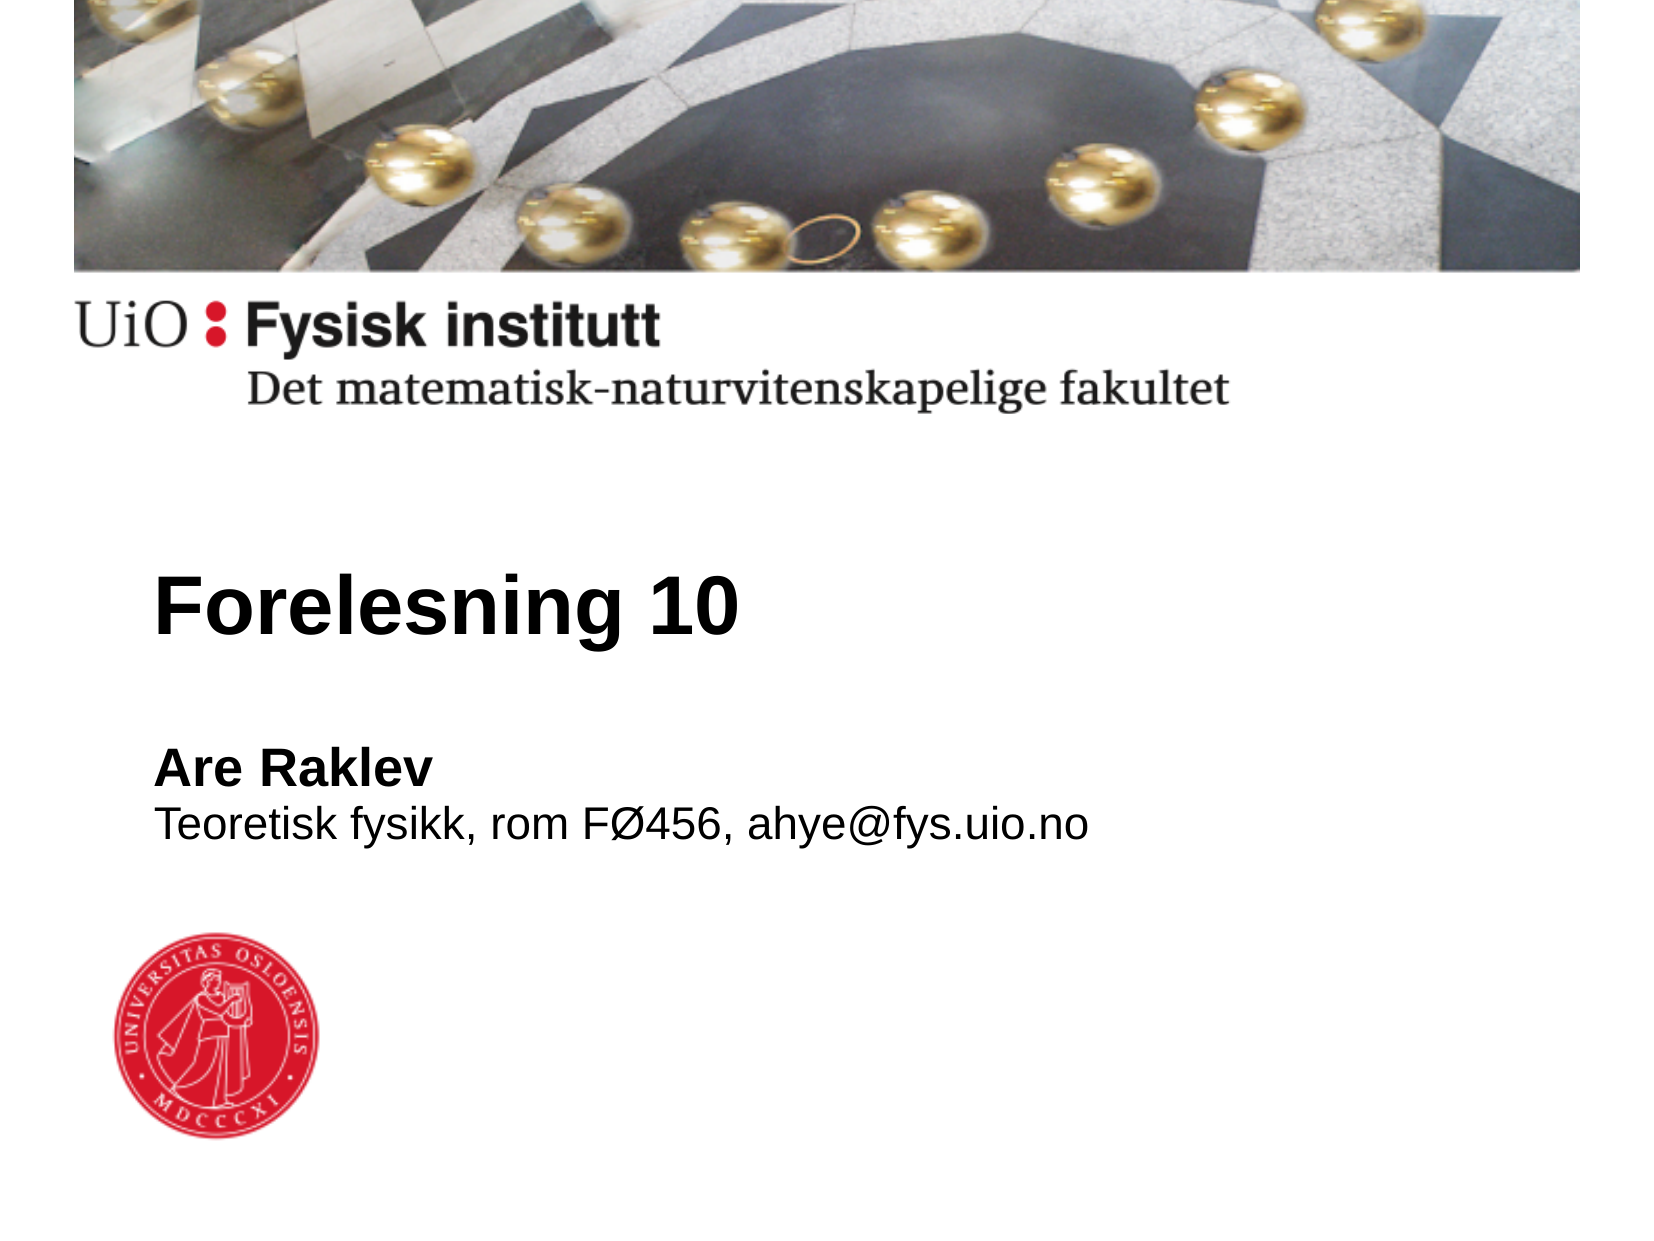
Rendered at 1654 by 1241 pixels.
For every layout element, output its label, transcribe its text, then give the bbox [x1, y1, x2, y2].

subtitle Forelesning 10 [153, 545, 1418, 666]
picture [109, 927, 326, 1147]
picture [74, 0, 1580, 280]
picture [72, 292, 1238, 420]
title Are Raklev Teoretisk fysikk, rom FØ456, ahye@fys.uio.no [153, 725, 1500, 862]
